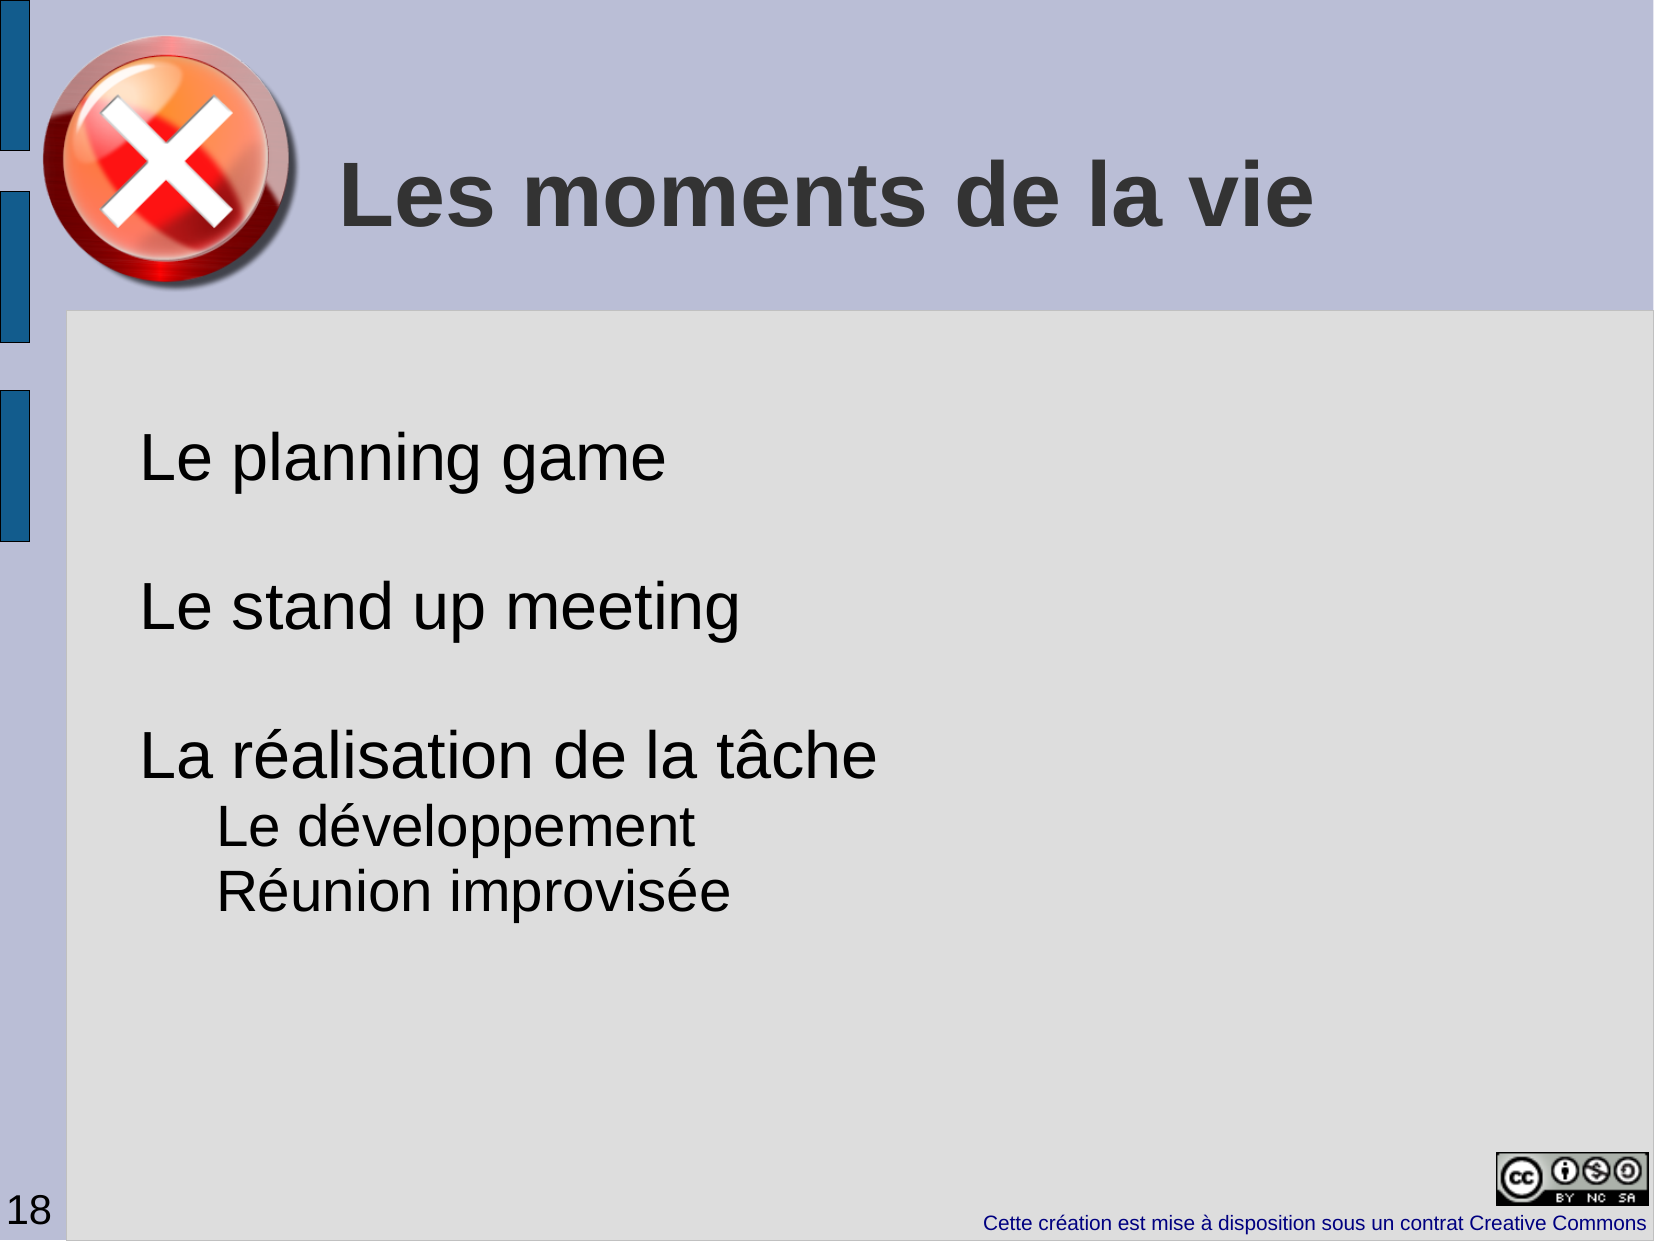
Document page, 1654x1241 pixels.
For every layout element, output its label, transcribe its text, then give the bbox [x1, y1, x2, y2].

picture [29, 22, 303, 296]
list Le planning game Le stand up meeting La réalisation de la tâche Le développement Réunion improvisée [121, 344, 1534, 1127]
title Les moments de la vie [121, 91, 1534, 299]
picture [1496, 1152, 1649, 1206]
